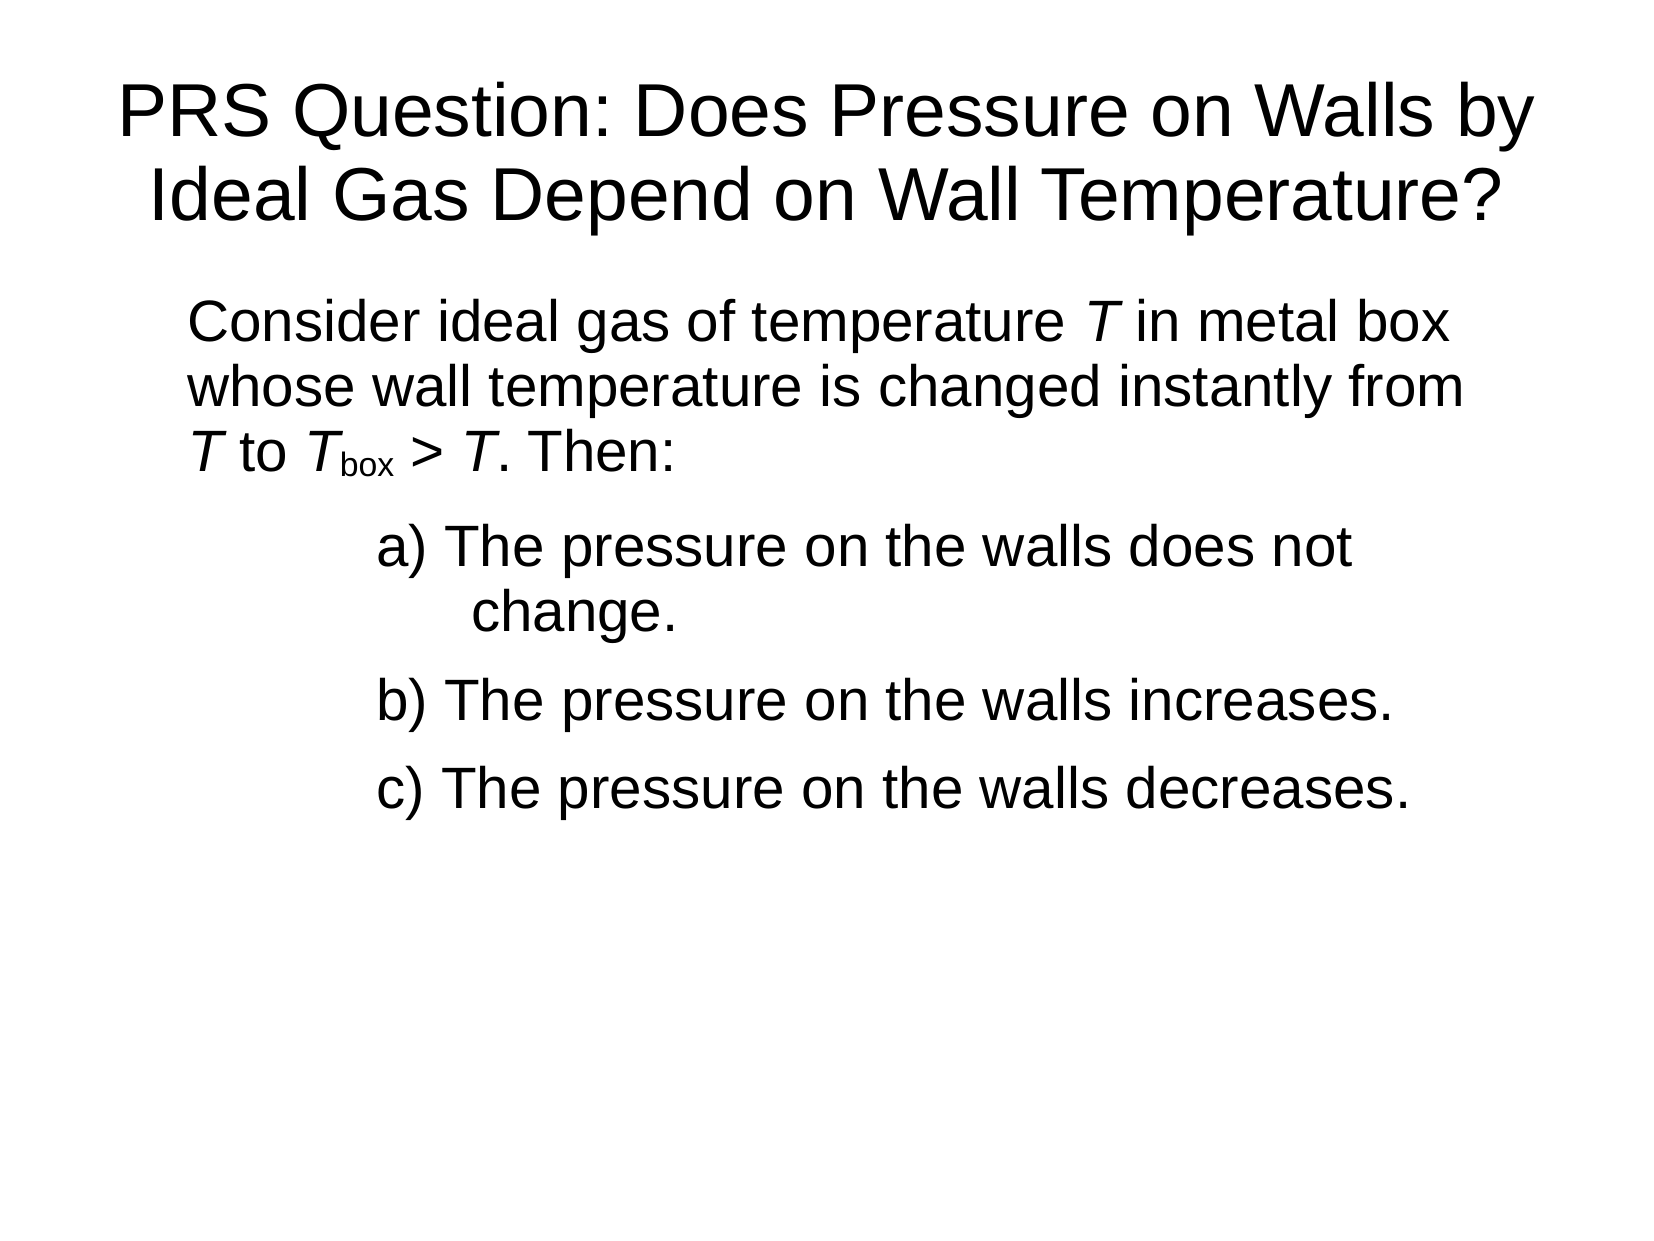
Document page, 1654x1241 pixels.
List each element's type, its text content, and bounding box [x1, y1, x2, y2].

list Consider ideal gas of temperature T in metal box whose wall temperature is changed instantly from T to Tbox > T. Then: The pressure on the walls does not change. The pressure on the walls increases. The pressure on the walls decreases. [187, 289, 1493, 1093]
title PRS Question: Does Pressure on Walls by Ideal Gas Depend on Wall Temperature? [82, 56, 1571, 250]
